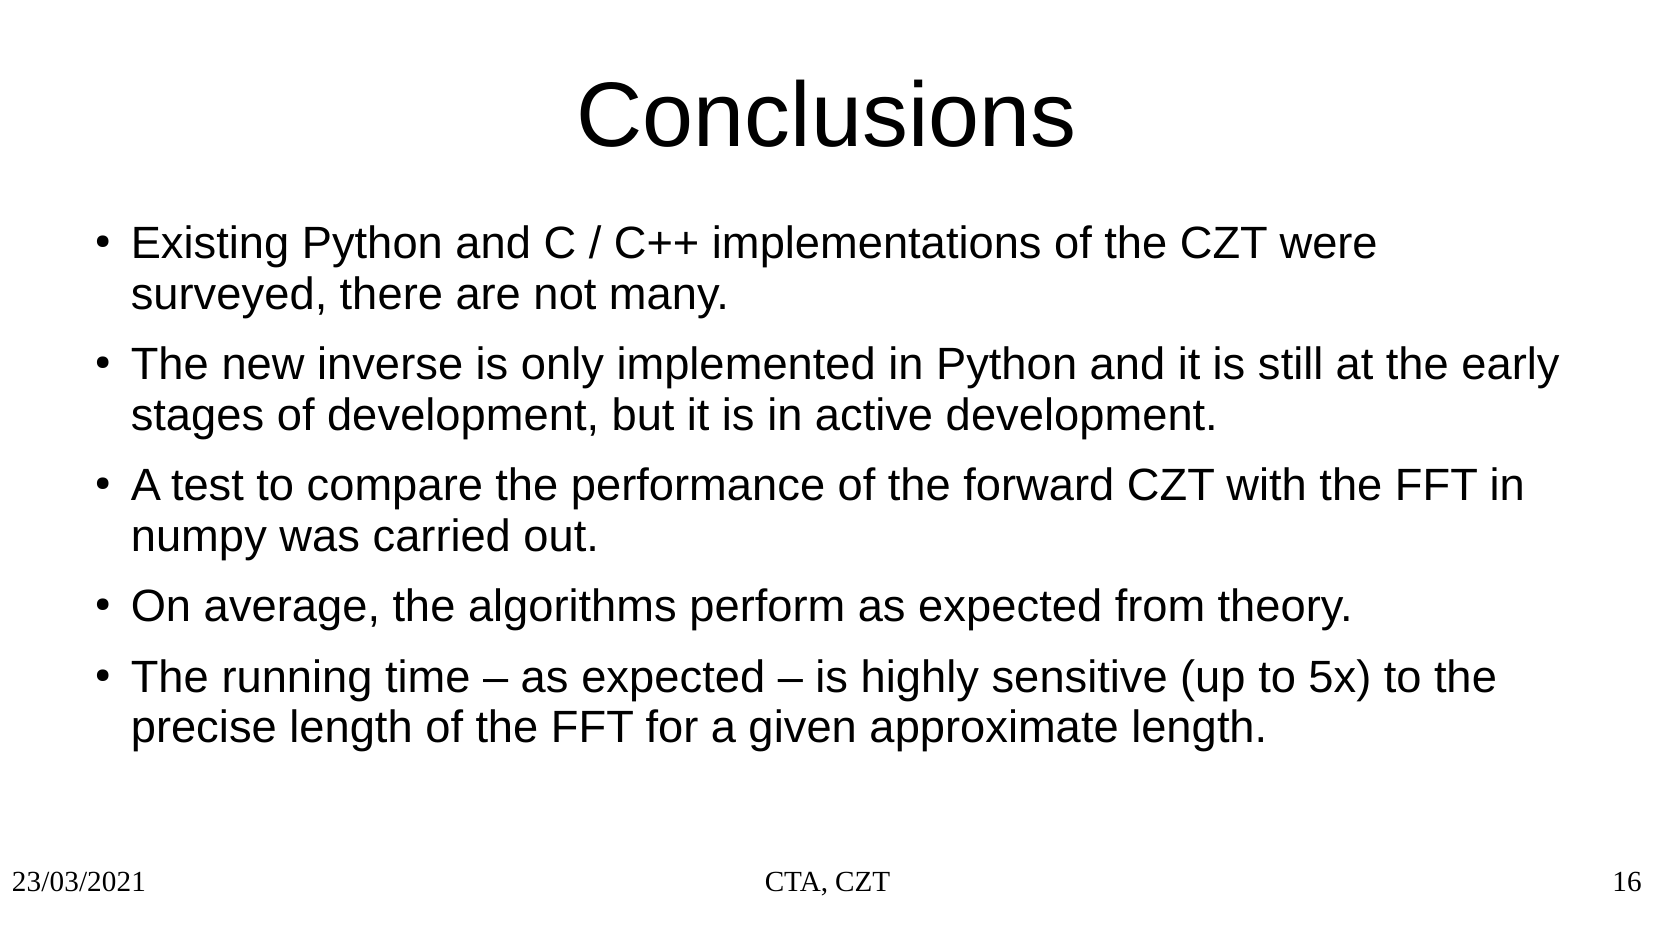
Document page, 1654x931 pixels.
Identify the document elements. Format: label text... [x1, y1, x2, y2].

list Existing Python and C / C++ implementations of the CZT were surveyed, there are not many. The new inverse is only implemented in Python and it is still at the early stages of development, but it is in active development. A test to compare the performance of the forward CZT with the FFT in numpy was carried out. On average, the algorithms perform as expected from theory. The running time – as expected – is highly sensitive (up to 5x) to the precise length of the FFT for a given approximate length. [82, 217, 1571, 758]
title Conclusions [82, 37, 1571, 193]
